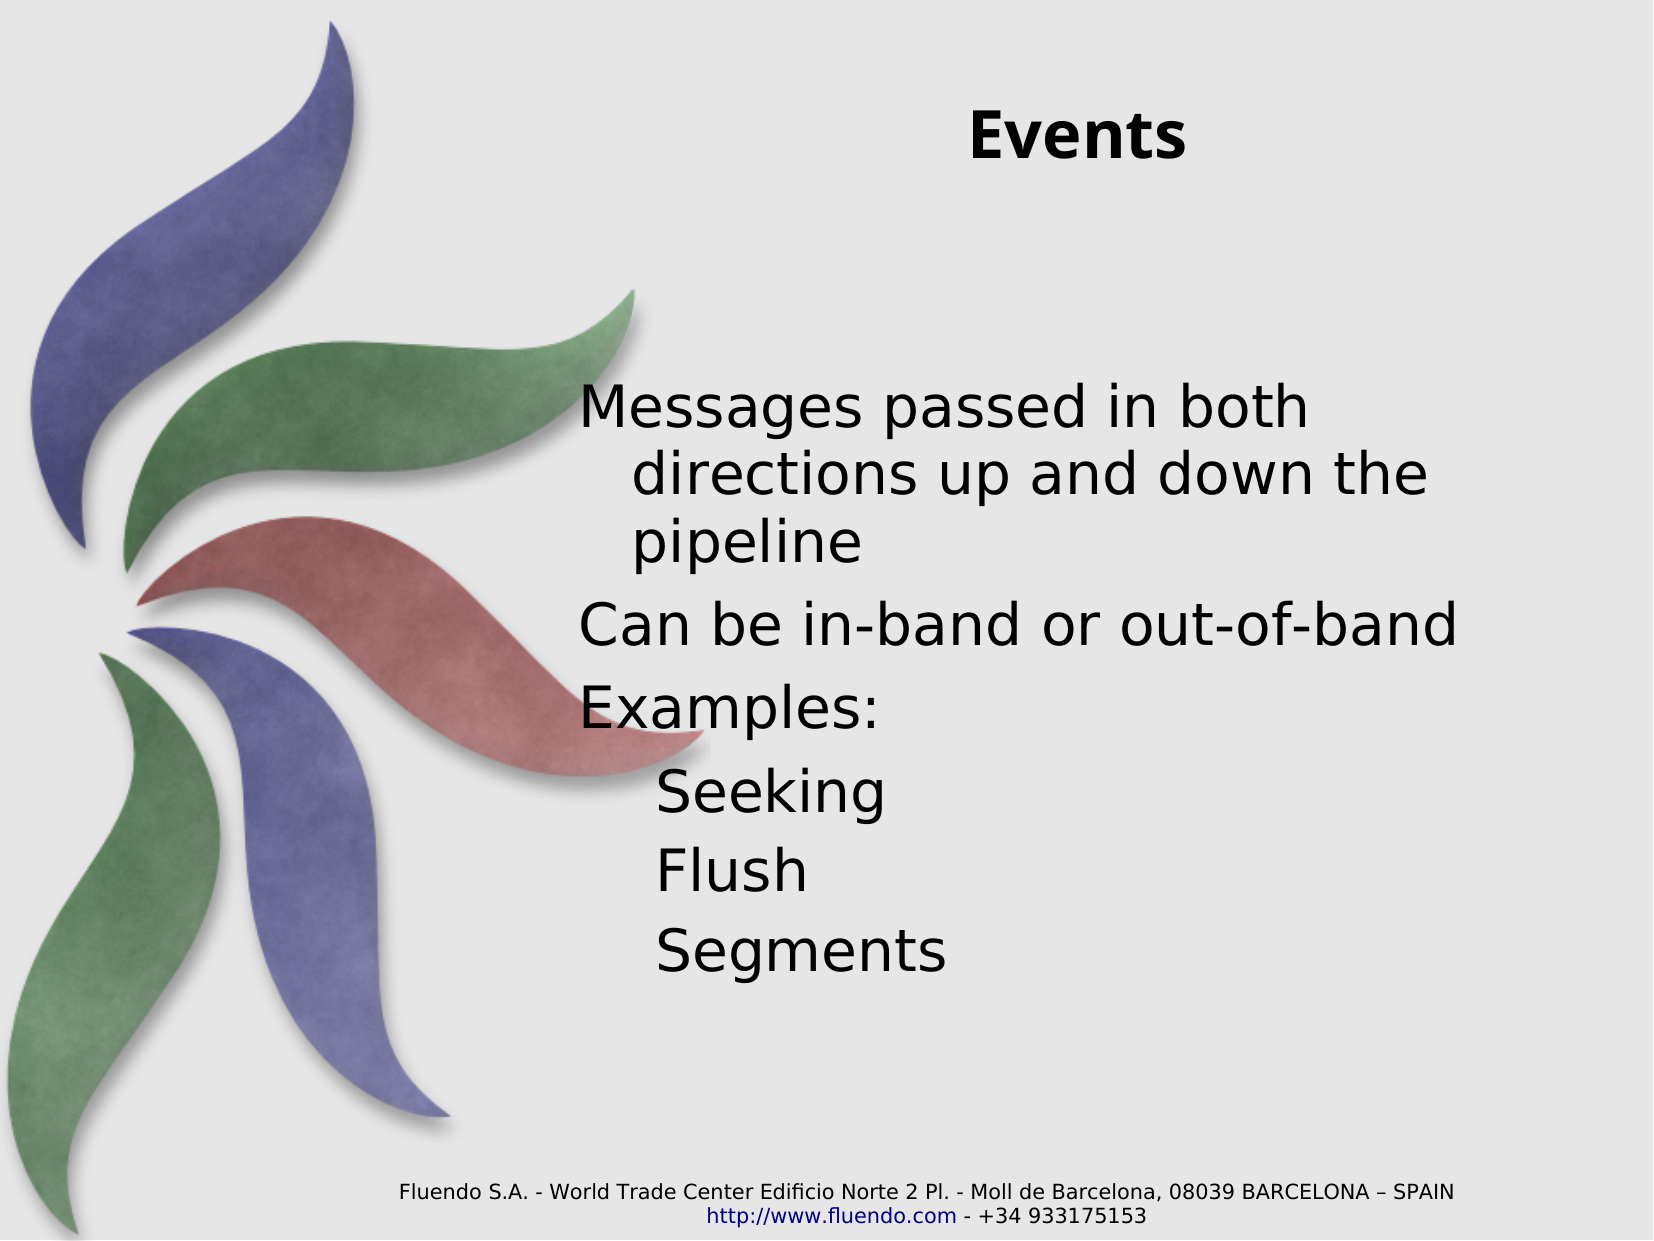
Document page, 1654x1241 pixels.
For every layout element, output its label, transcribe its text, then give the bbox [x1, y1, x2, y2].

title Events [561, 59, 1595, 207]
list Messages passed in both directions up and down the pipeline Can be in-band or out-of-band Examples: Seeking Flush Segments [561, 236, 1595, 1123]
picture [0, 0, 711, 1241]
